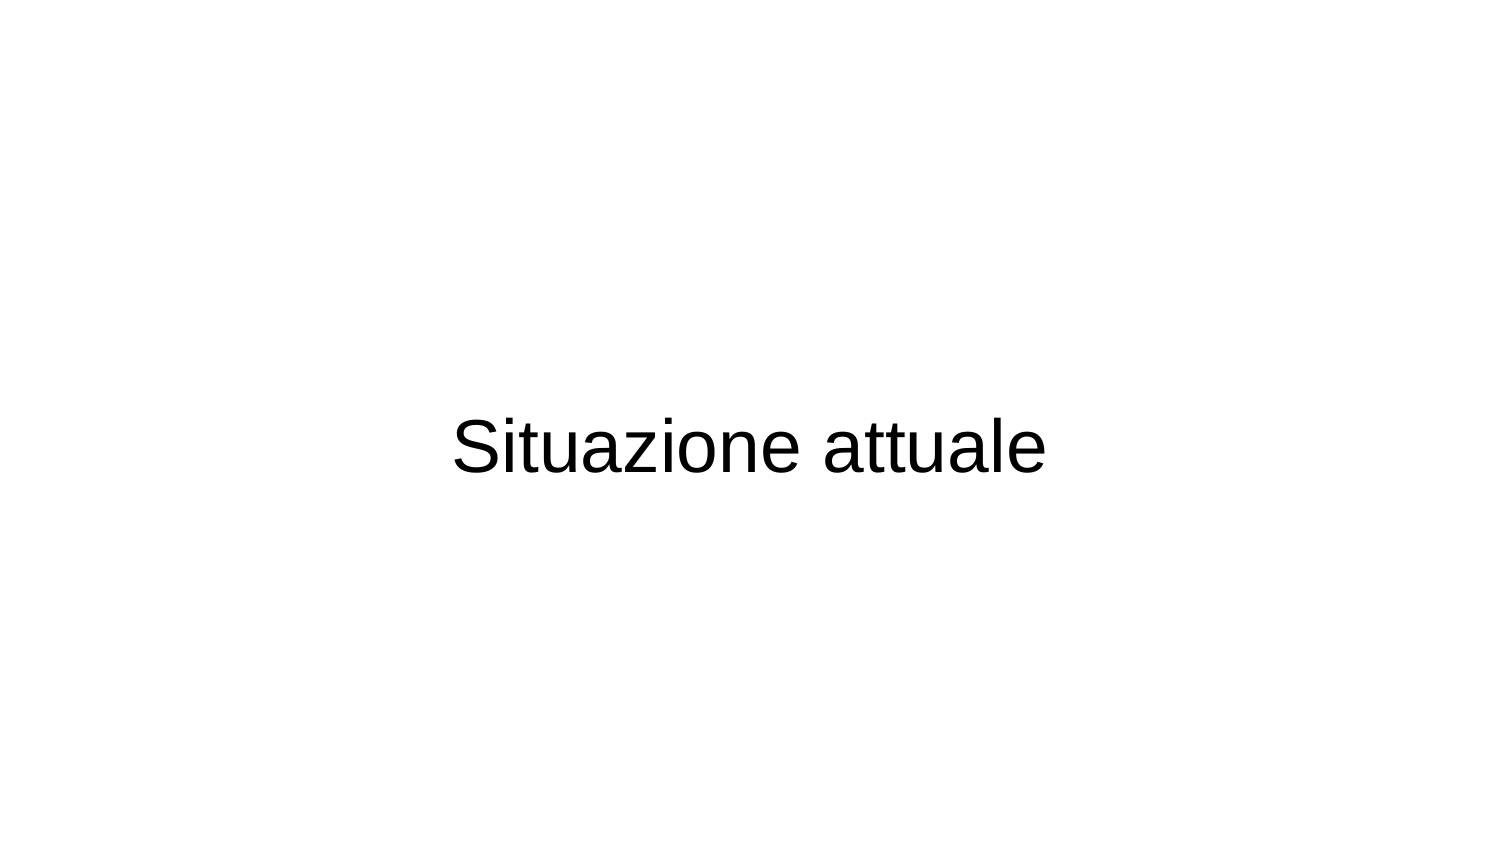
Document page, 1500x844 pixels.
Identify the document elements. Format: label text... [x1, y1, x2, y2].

title Situazione attuale [51, 352, 1449, 532]
